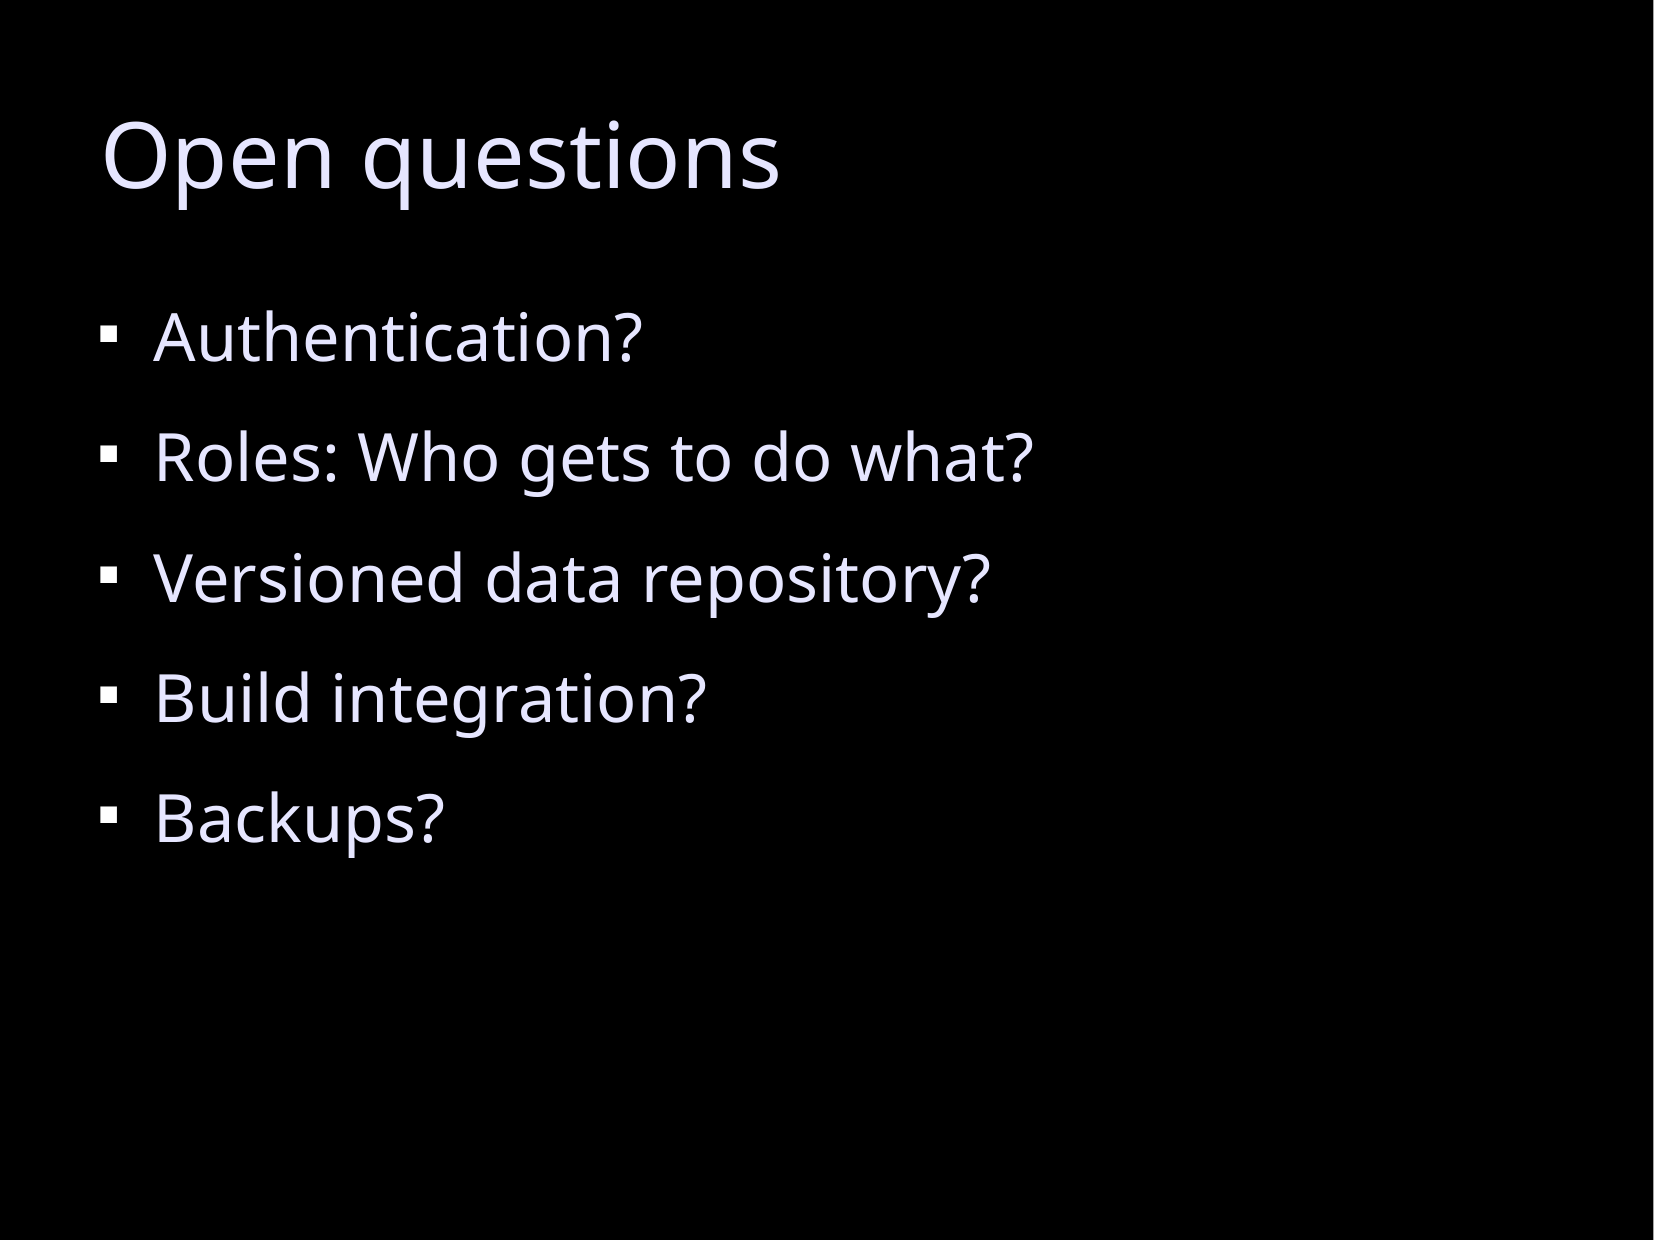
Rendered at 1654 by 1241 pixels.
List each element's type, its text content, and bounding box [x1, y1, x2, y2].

list Authentication? Roles: Who gets to do what? Versioned data repository? Build integration? Backups? [82, 290, 1571, 1109]
title Open questions [82, 56, 1571, 250]
